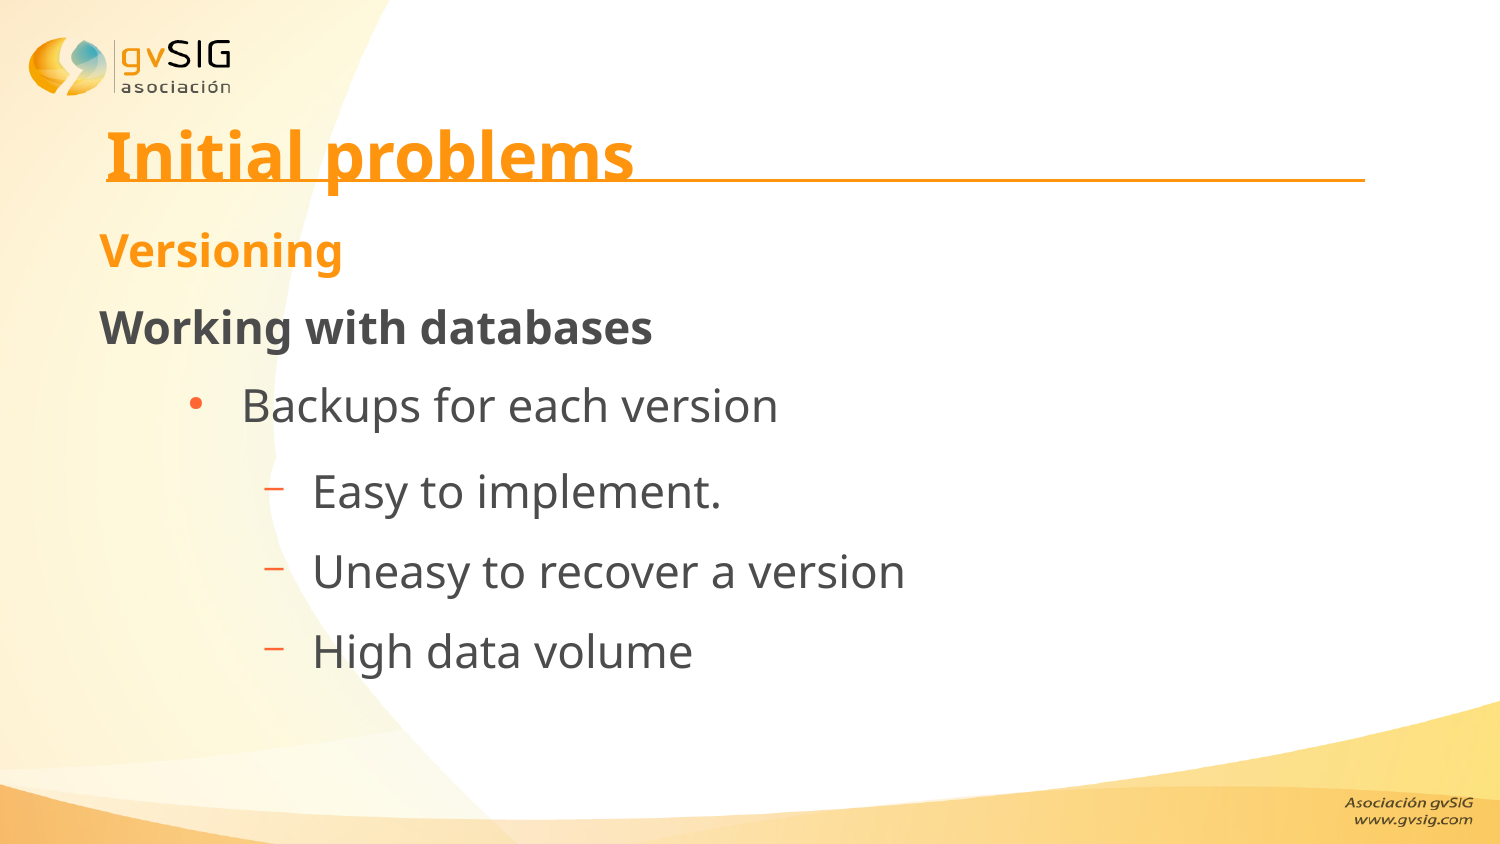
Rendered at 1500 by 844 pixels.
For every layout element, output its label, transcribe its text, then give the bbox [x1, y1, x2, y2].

title Initial problems [106, 115, 1457, 193]
picture [0, 0, 1500, 844]
list Versioning Working with databases Backups for each version Easy to implement. Uneasy to recover a version High data volume [99, 218, 1418, 777]
